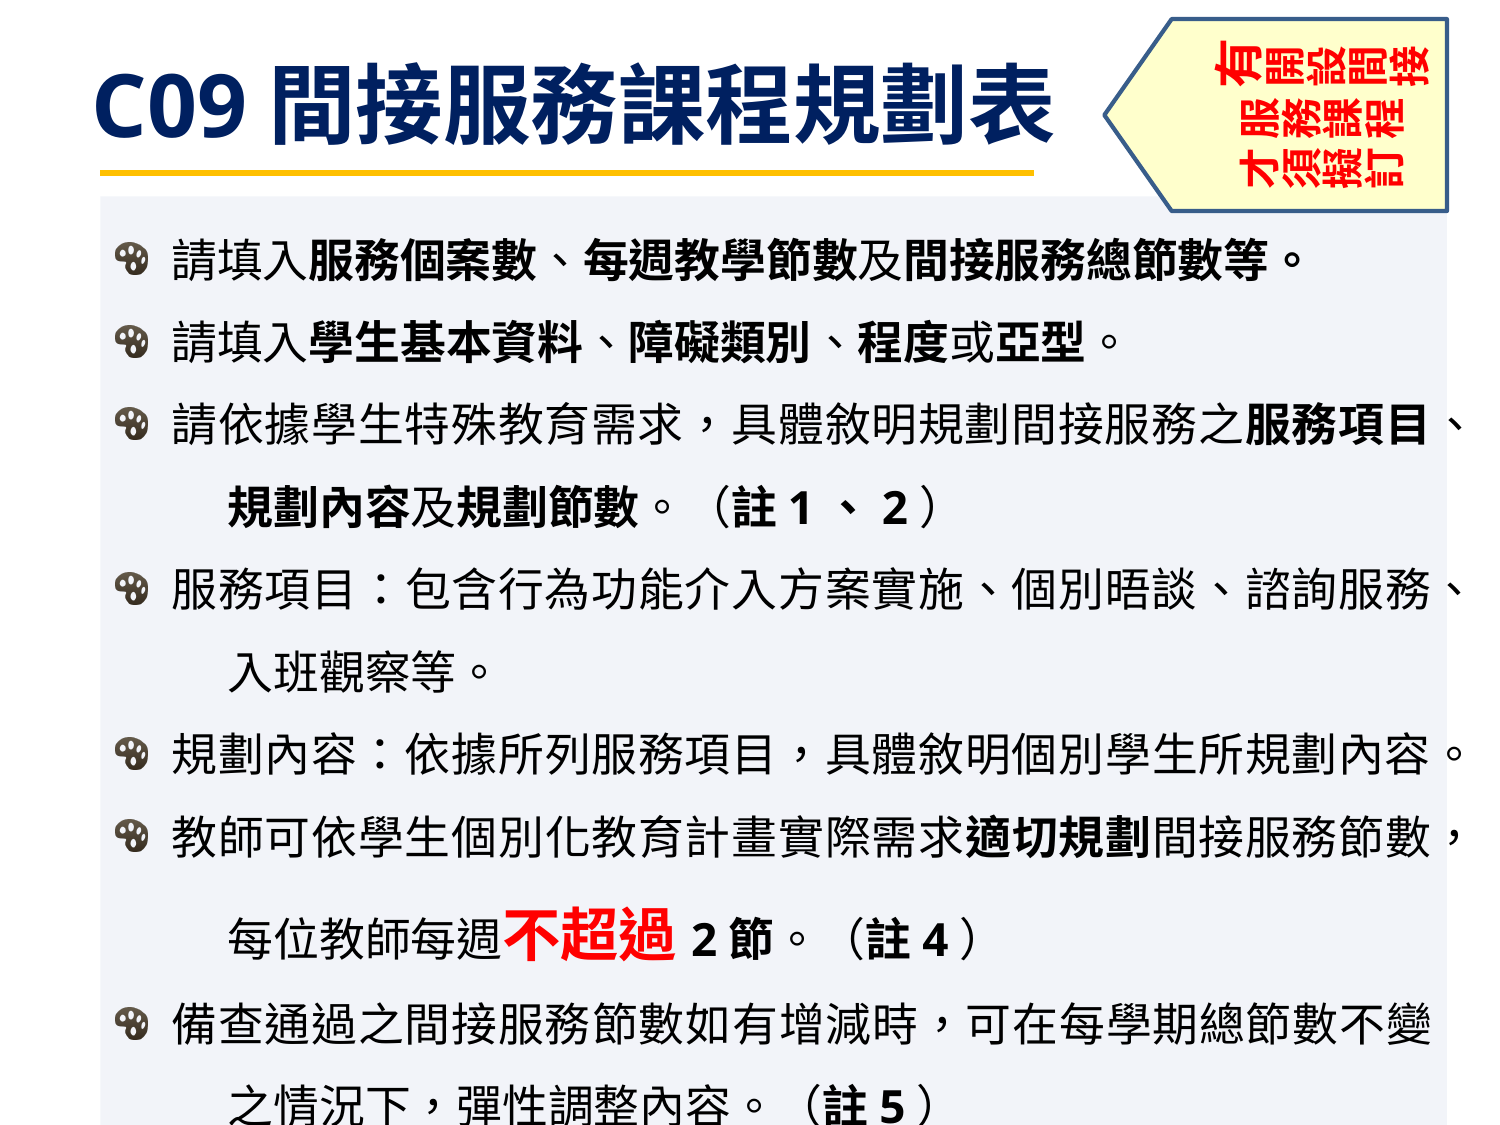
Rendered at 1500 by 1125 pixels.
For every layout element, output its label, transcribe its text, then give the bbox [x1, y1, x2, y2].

text_box 請填入服務個案數、每週教學節數及間接服務總節數等。 請填入學生基本資料、障礙類別、程度或亞型。 請依據學生特殊教育需求，具體敘明規劃間接服務之服務項目、規劃內容及規劃節數。（註1、2） 服務項目：包含行為功能介入方案實施、個別晤談、諮詢服務、入班觀察等。 規劃內容：依據所列服務項目，具體敘明個別學生所規劃內容。 教師可依學生個別化教育計畫實際需求適切規劃間接服務節數，每位教師每週不超過2節。（註4） 備查通過之間接服務節數如有增減時，可在每學期總節數不變之情況下，彈性調整內容。（註5） [100, 196, 1447, 1125]
text_box 有開設間接服務課程 才須擬訂 [1104, 19, 1447, 212]
text_box C09間接服務課程規劃表 [76, 42, 1067, 164]
